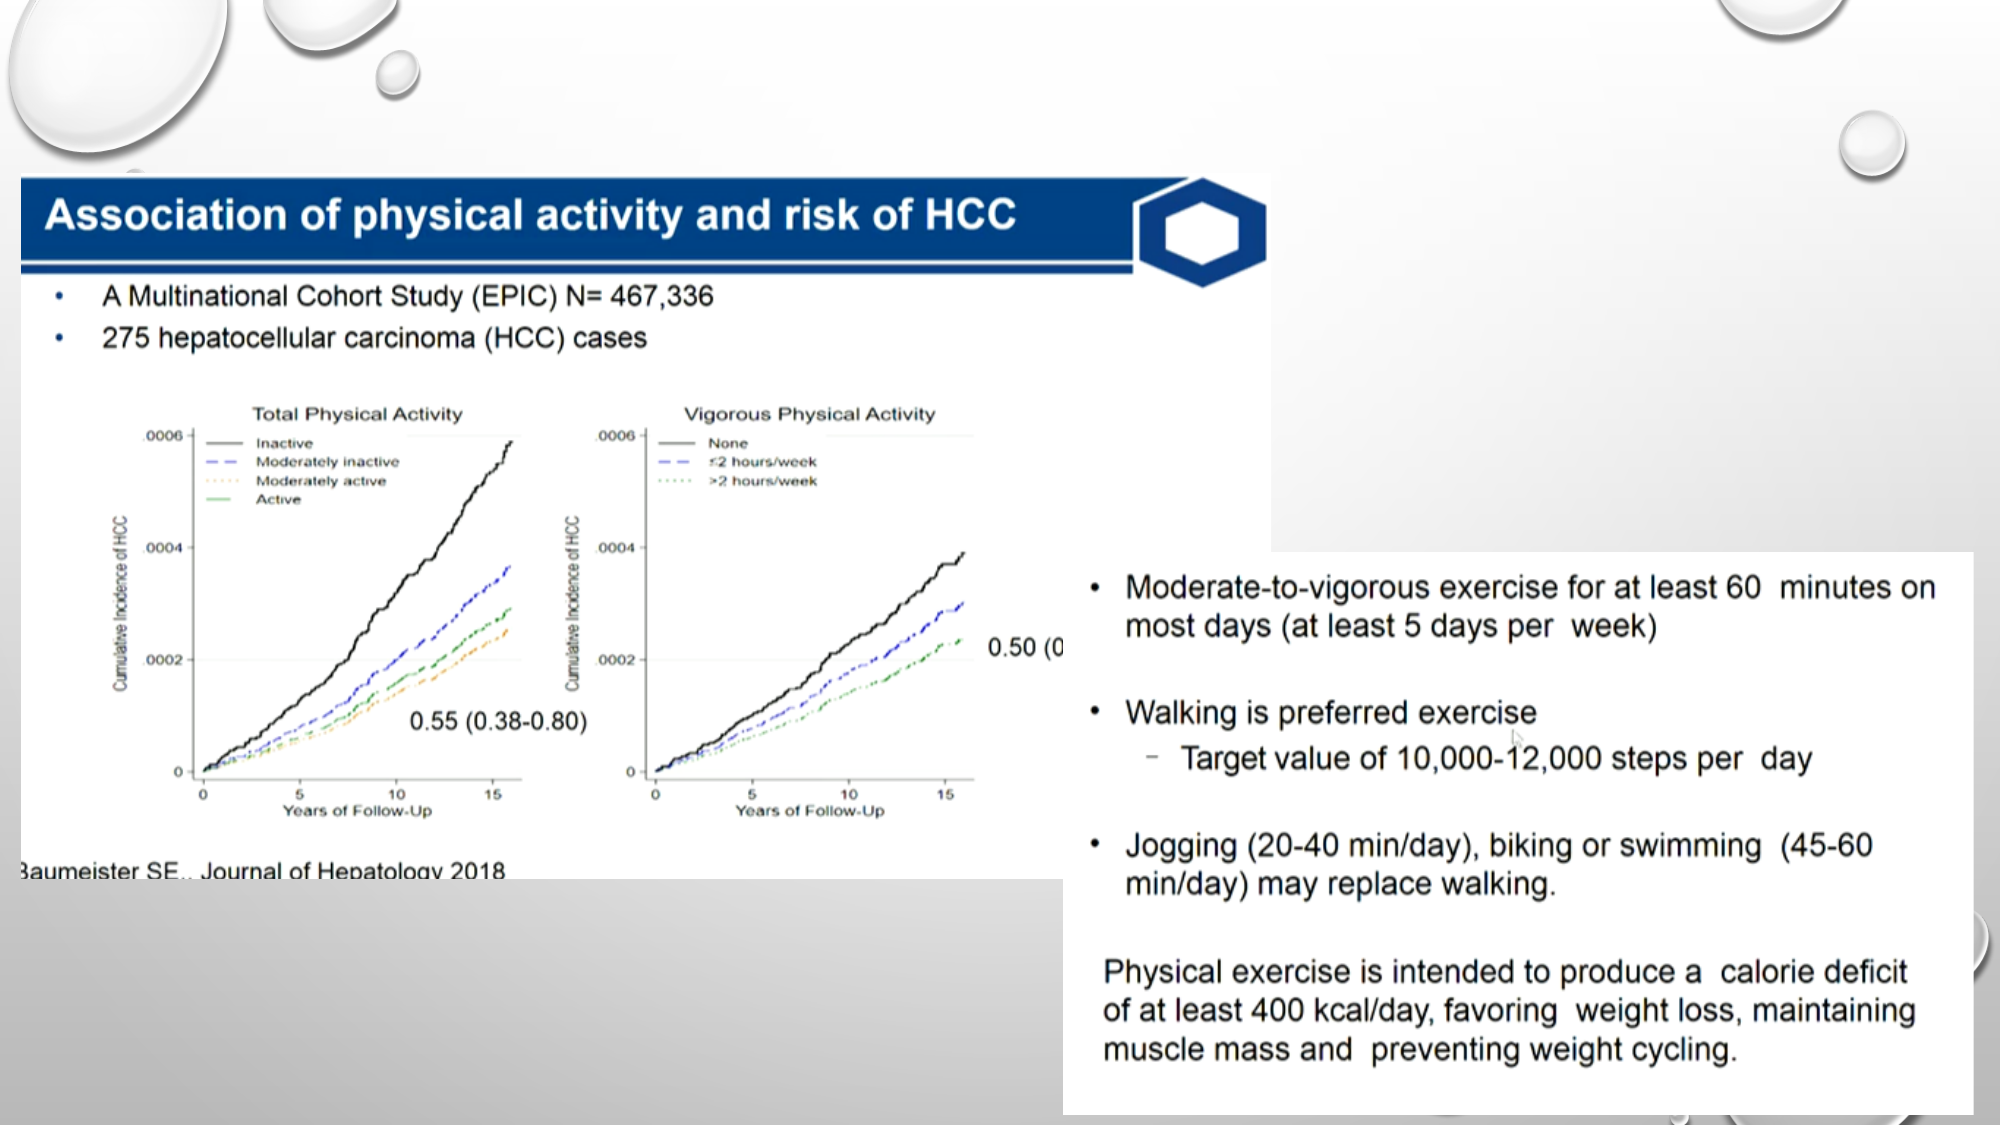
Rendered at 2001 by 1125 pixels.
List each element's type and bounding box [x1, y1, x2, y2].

picture [21, 173, 1974, 1115]
